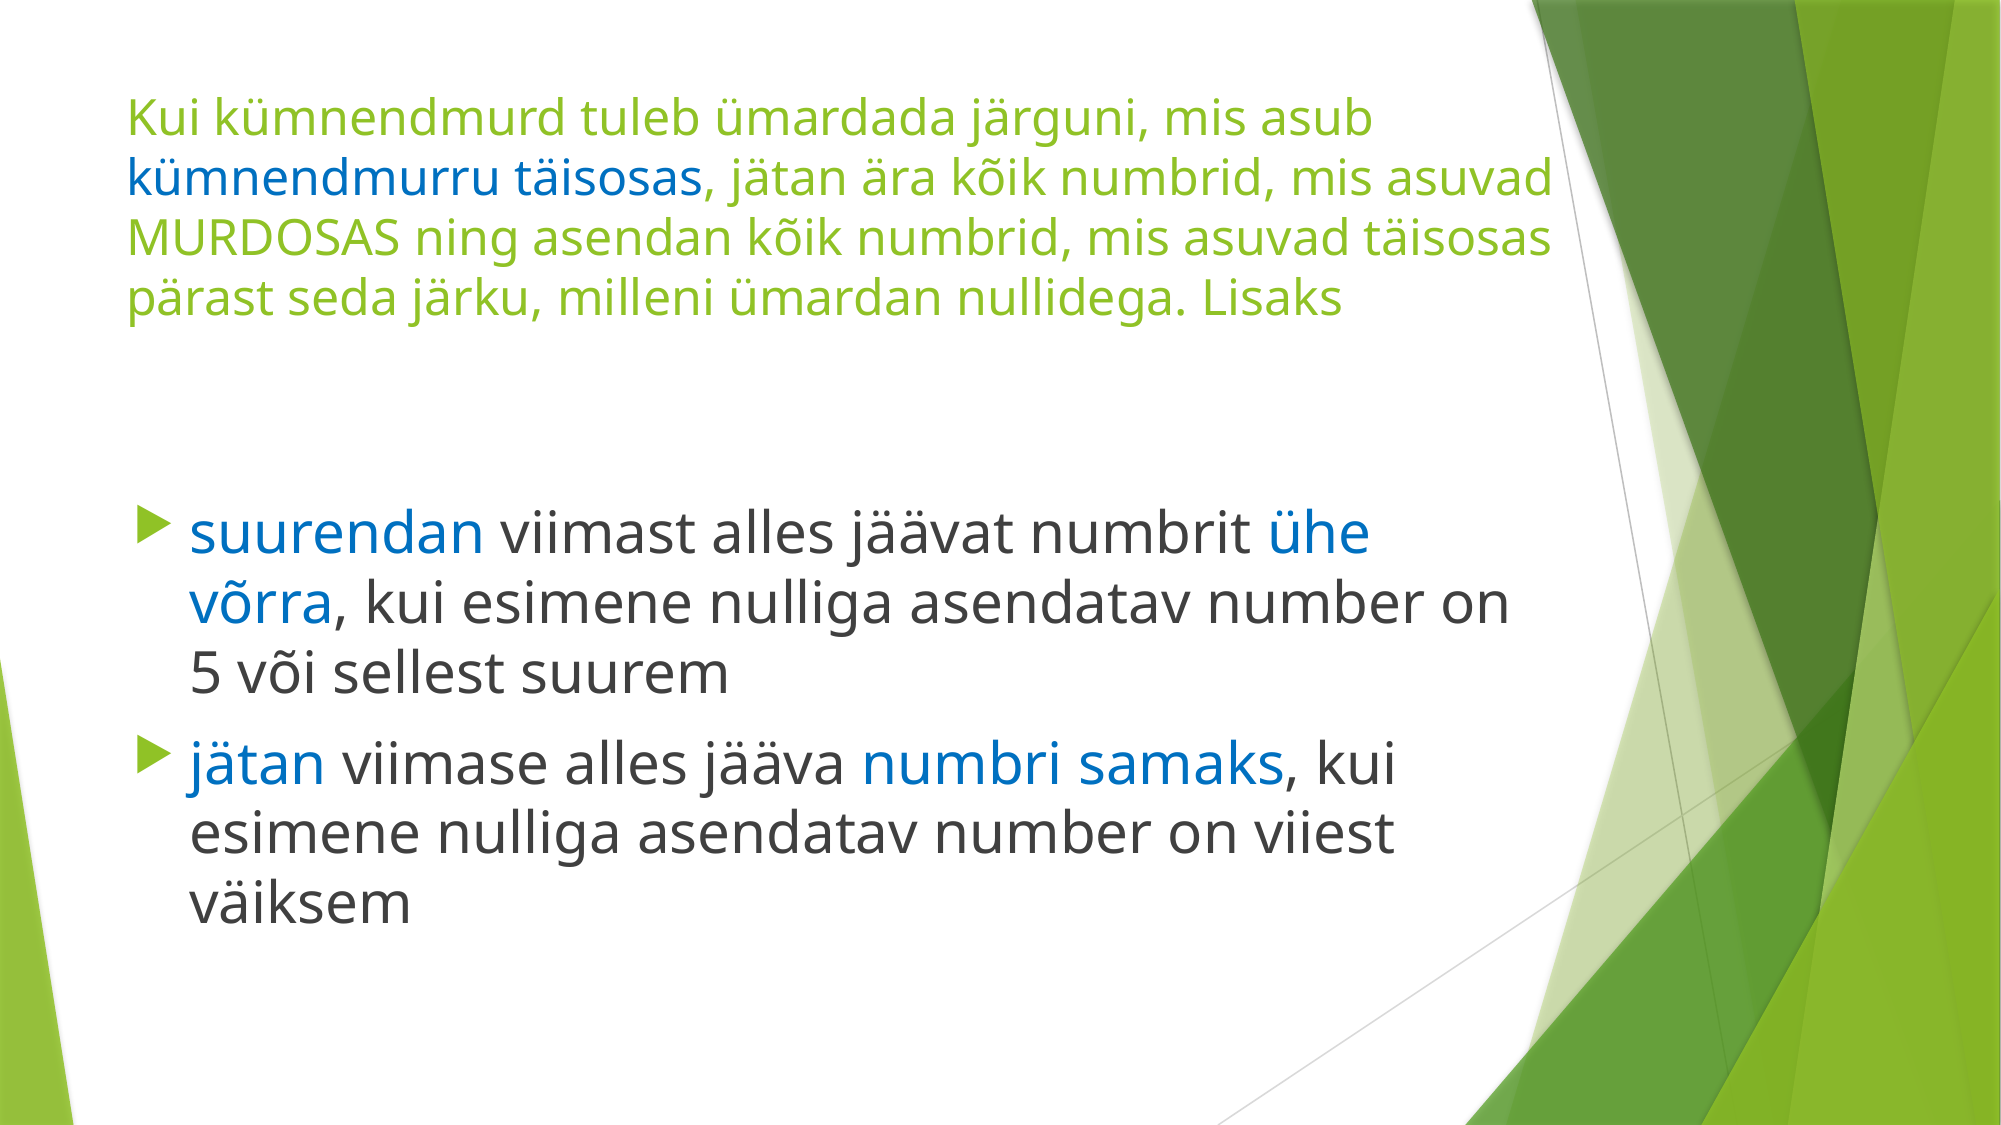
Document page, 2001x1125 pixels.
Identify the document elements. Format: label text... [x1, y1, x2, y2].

title Kui kümnendmurd tuleb ümardada järguni, mis asub kümnendmurru täisosas, jätan ära kõik numbrid, mis asuvad MURDOSAS ning asendan kõik numbrid, mis asuvad täisosas pärast seda järku, milleni ümardan nullidega. Lisaks [111, 77, 1595, 443]
list suurendan viimast alles jäävat numbrit ühe võrra, kui esimene nulliga asendatav number on 5 või sellest suurem jätan viimase alles jääva numbri samaks, kui esimene nulliga asendatav number on viiest väiksem [118, 487, 1529, 975]
